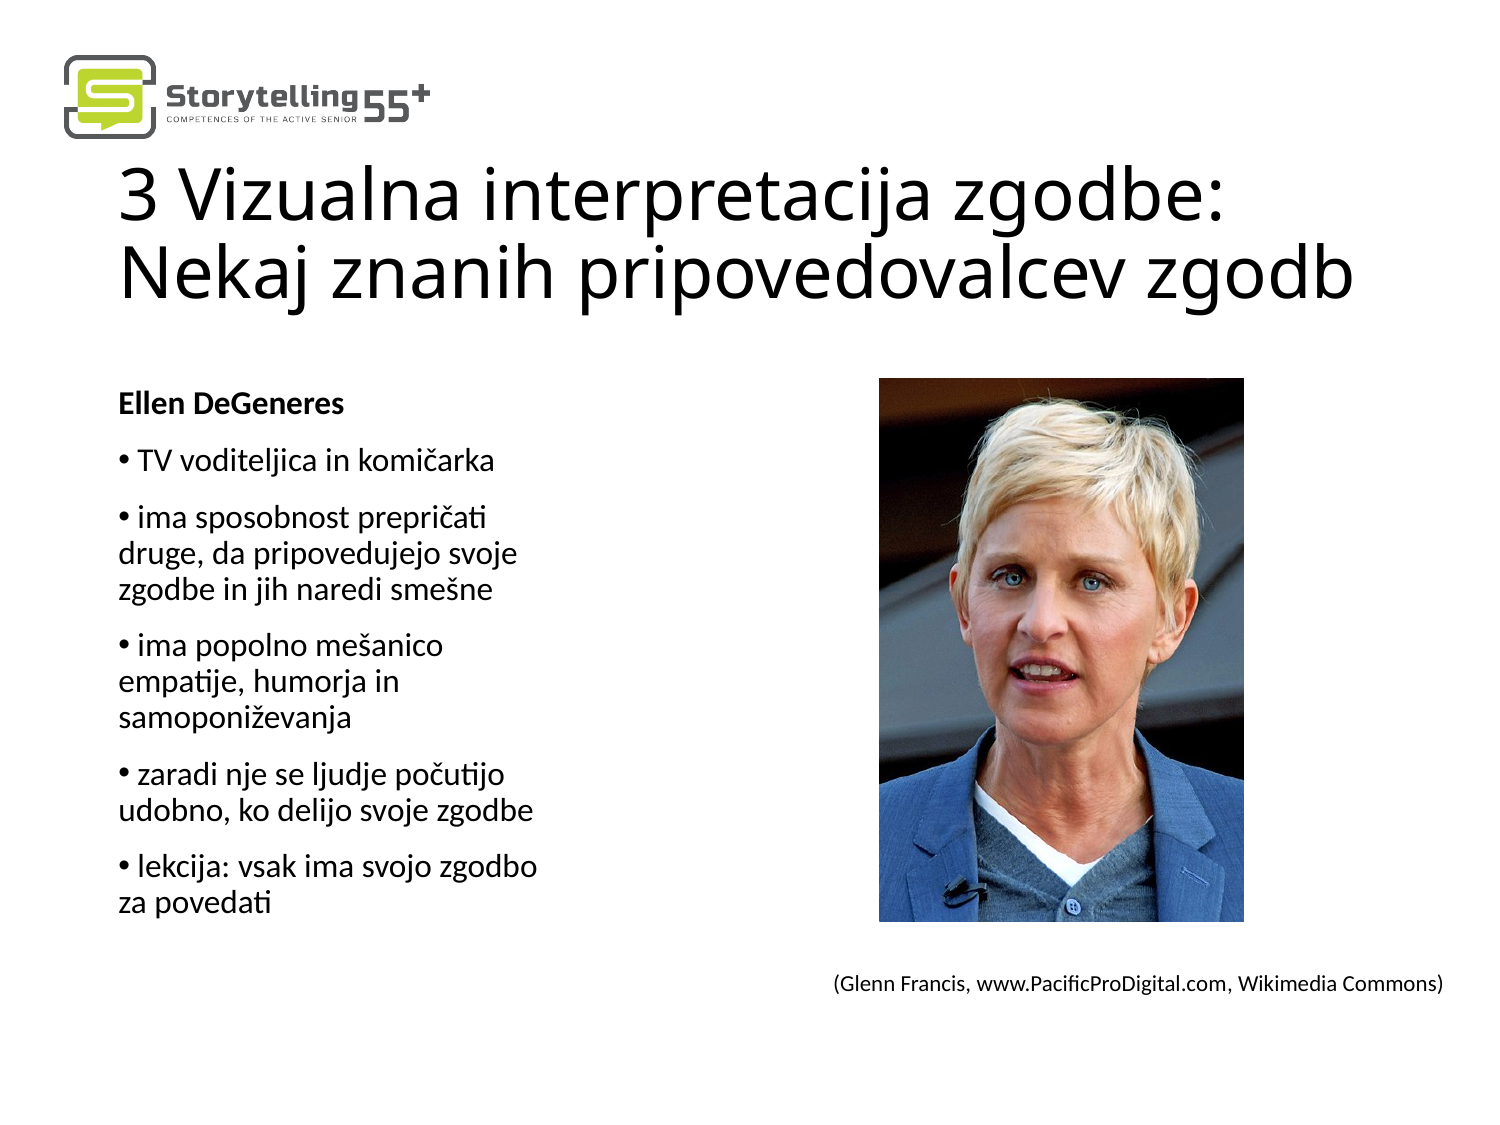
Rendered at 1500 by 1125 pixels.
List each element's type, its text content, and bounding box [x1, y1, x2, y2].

list Ellen DeGeneres TV voditeljica in komičarka ima sposobnost prepričati druge, da pripovedujejo svoje zgodbe in jih naredi smešne ima popolno mešanico empatije, humorja in samoponiževanja zaradi nje se ljudje počutijo udobno, ko delijo svoje zgodbe lekcija: vsak ima svojo zgodbo za povedati [103, 378, 588, 1091]
picture [879, 378, 1244, 922]
text_box (Glenn Francis, www.PacificProDigital.com, Wikimedia Commons) [771, 961, 1489, 1004]
picture [64, 55, 430, 139]
title 3 Vizualna interpretacija zgodbe: Nekaj znanih pripovedovalcev zgodb [103, 75, 1381, 400]
